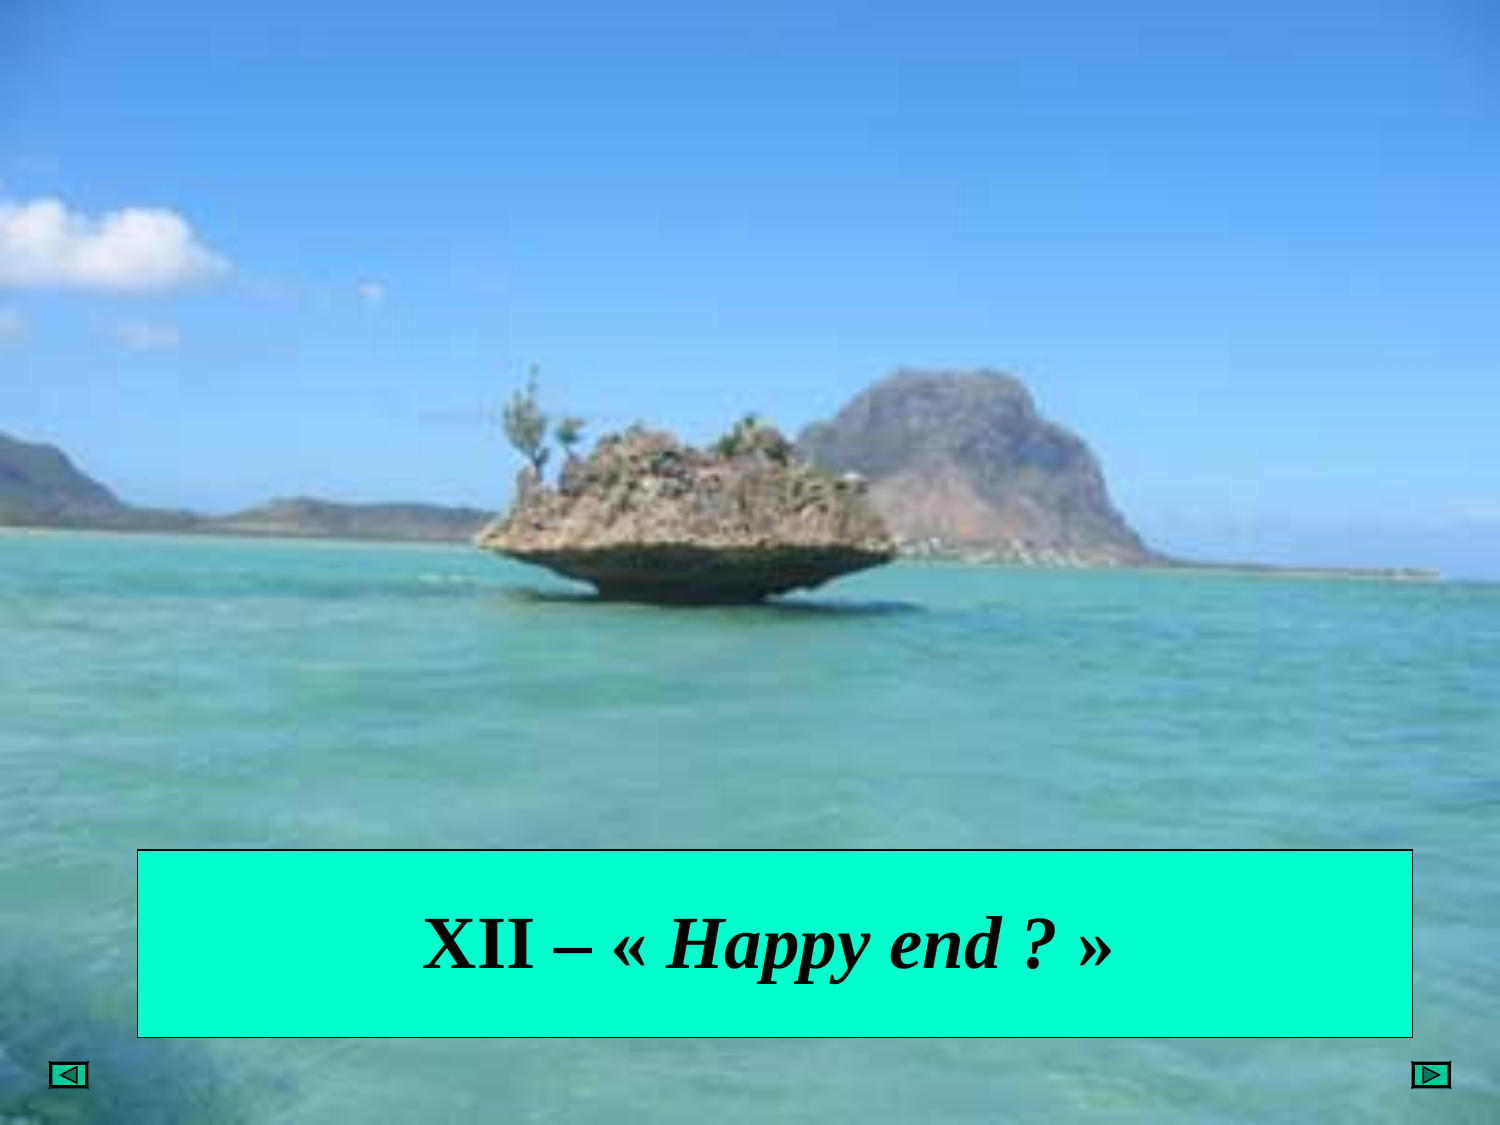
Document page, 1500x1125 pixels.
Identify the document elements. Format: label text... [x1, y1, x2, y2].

picture [0, 0, 1500, 1125]
title XII – « Happy end ? » [137, 849, 1413, 1038]
text_box [1413, 1062, 1450, 1088]
text_box [51, 1062, 88, 1088]
